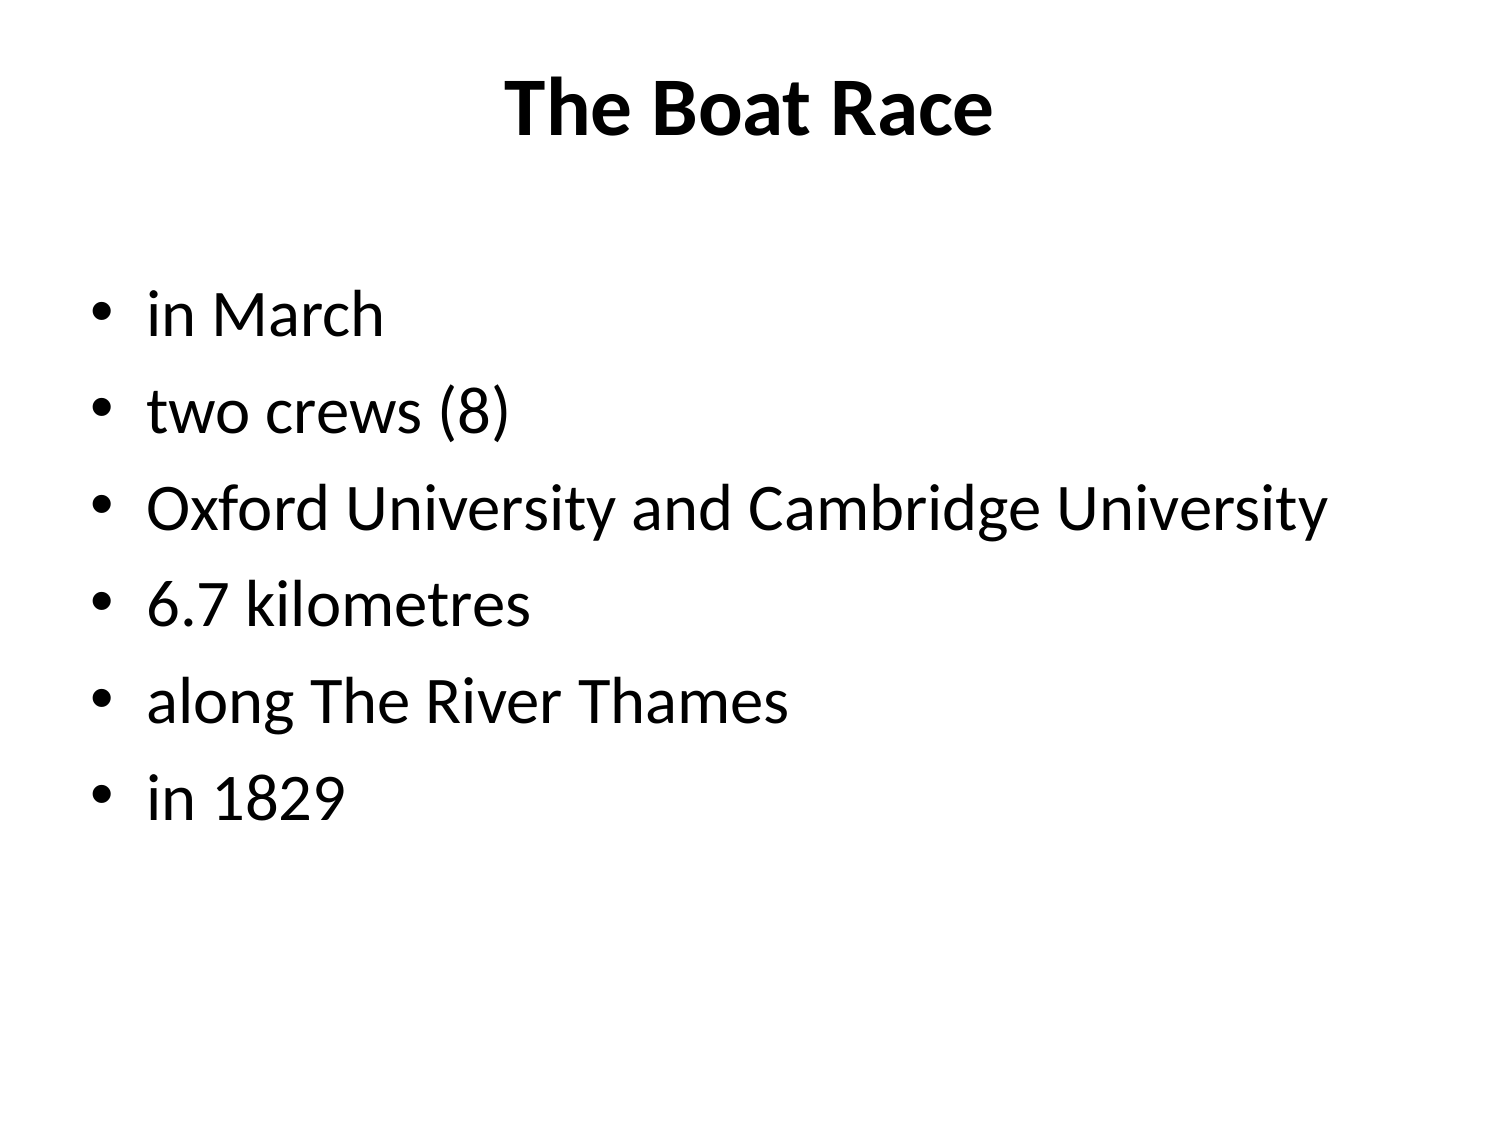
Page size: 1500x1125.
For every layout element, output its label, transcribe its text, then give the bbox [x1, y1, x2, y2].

title The Boat Race [75, 45, 1426, 233]
list in March two crews (8) Oxford University and Cambridge University 6.7 kilometres along The River Thames in 1829 [75, 262, 1426, 1005]
